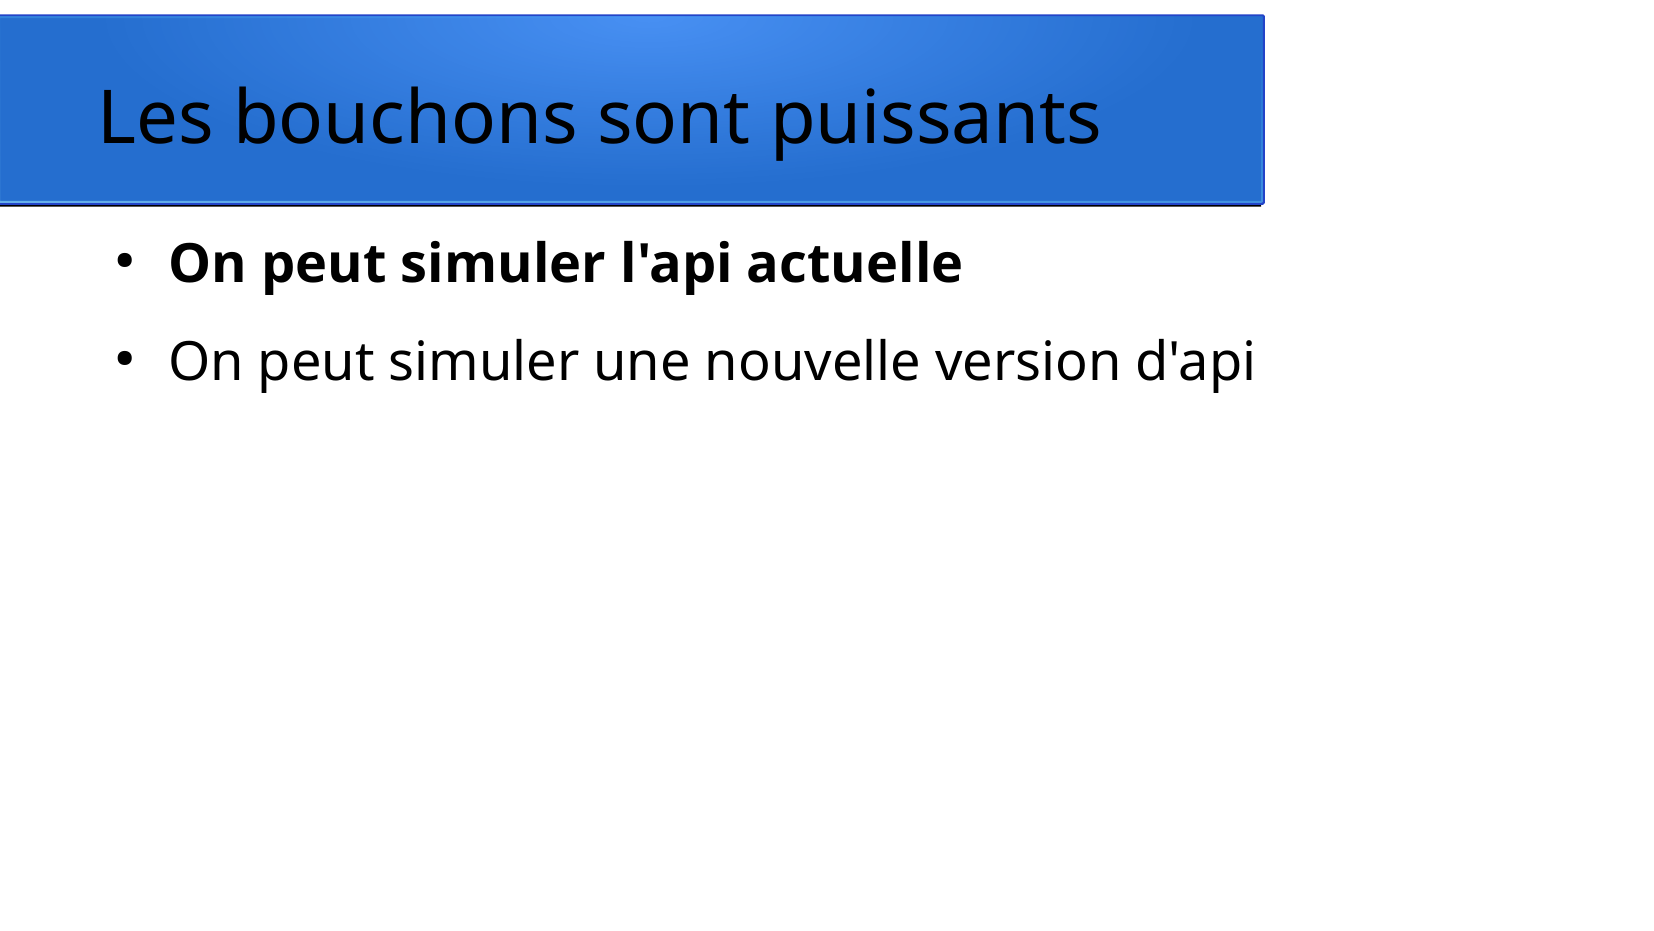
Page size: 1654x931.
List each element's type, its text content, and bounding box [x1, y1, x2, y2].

title Les bouchons sont puissants [82, 9, 1571, 216]
list On peut simuler l'api actuelle On peut simuler une nouvelle version d'api [82, 216, 1571, 719]
